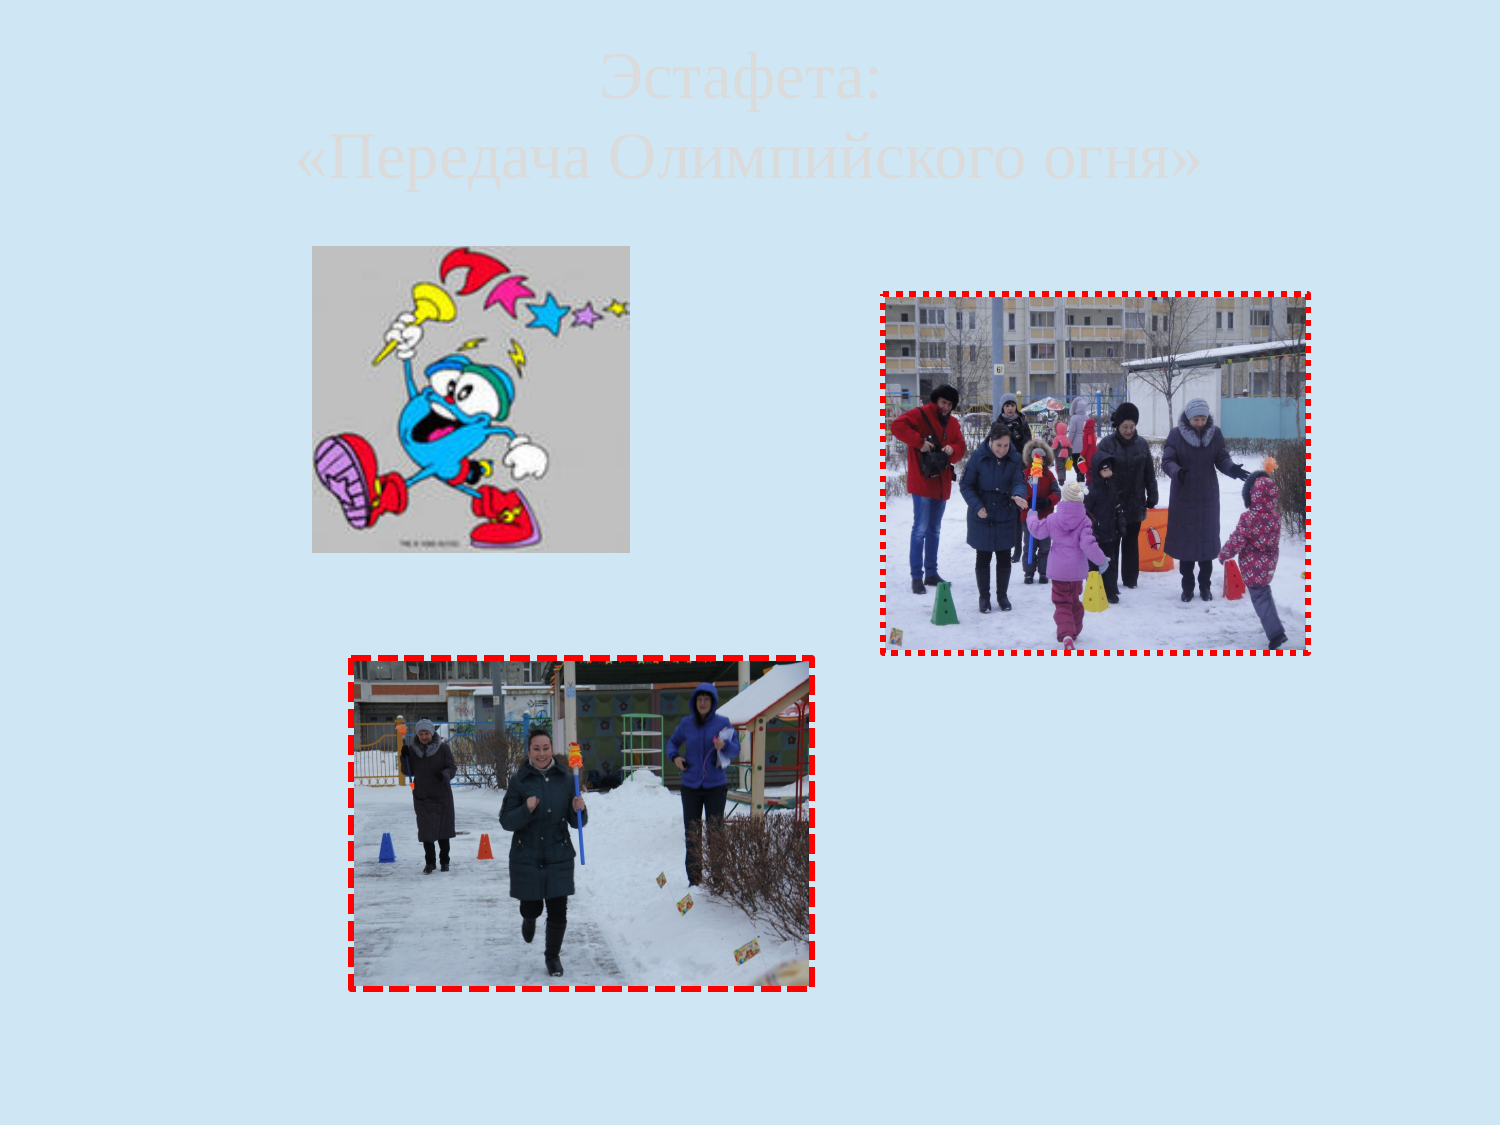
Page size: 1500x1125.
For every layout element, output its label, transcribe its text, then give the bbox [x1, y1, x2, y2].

picture [312, 246, 630, 553]
title Эстафета: «Передача Олимпийского огня» [75, 24, 1425, 225]
picture [354, 661, 809, 986]
picture [885, 297, 1306, 650]
